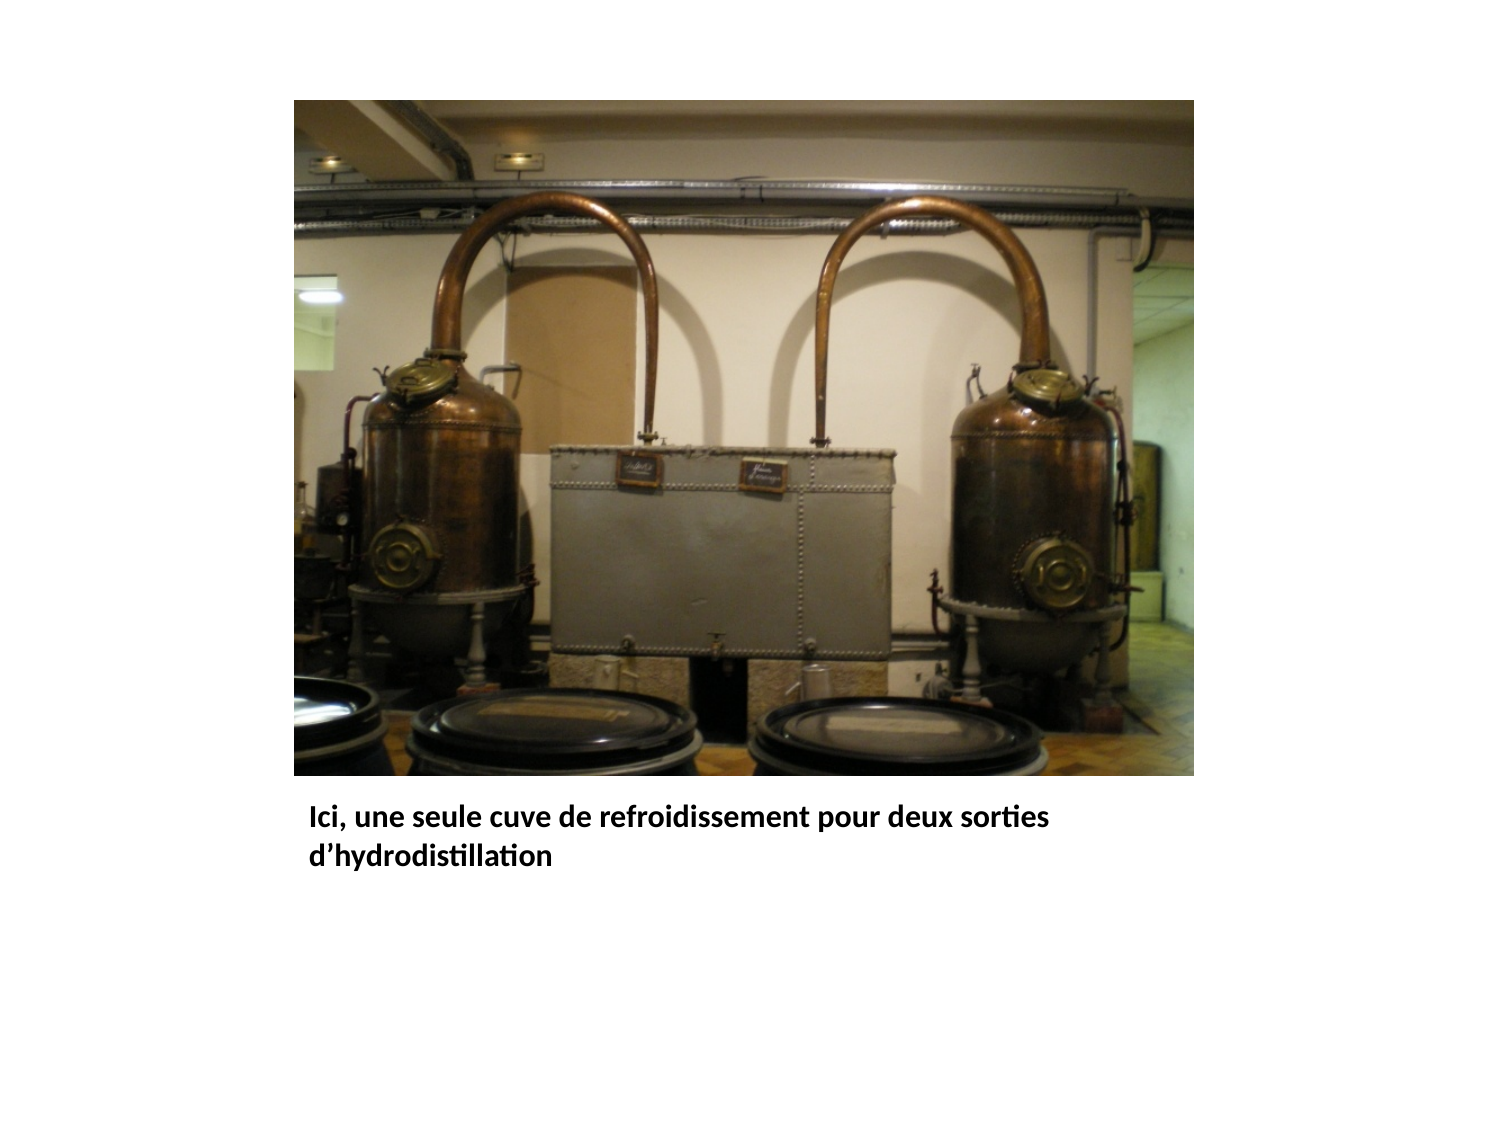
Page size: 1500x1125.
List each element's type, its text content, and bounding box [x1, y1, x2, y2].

picture [294, 100, 1194, 776]
title Ici, une seule cuve de refroidissement pour deux sorties d’hydrodistillation [294, 787, 1194, 881]
